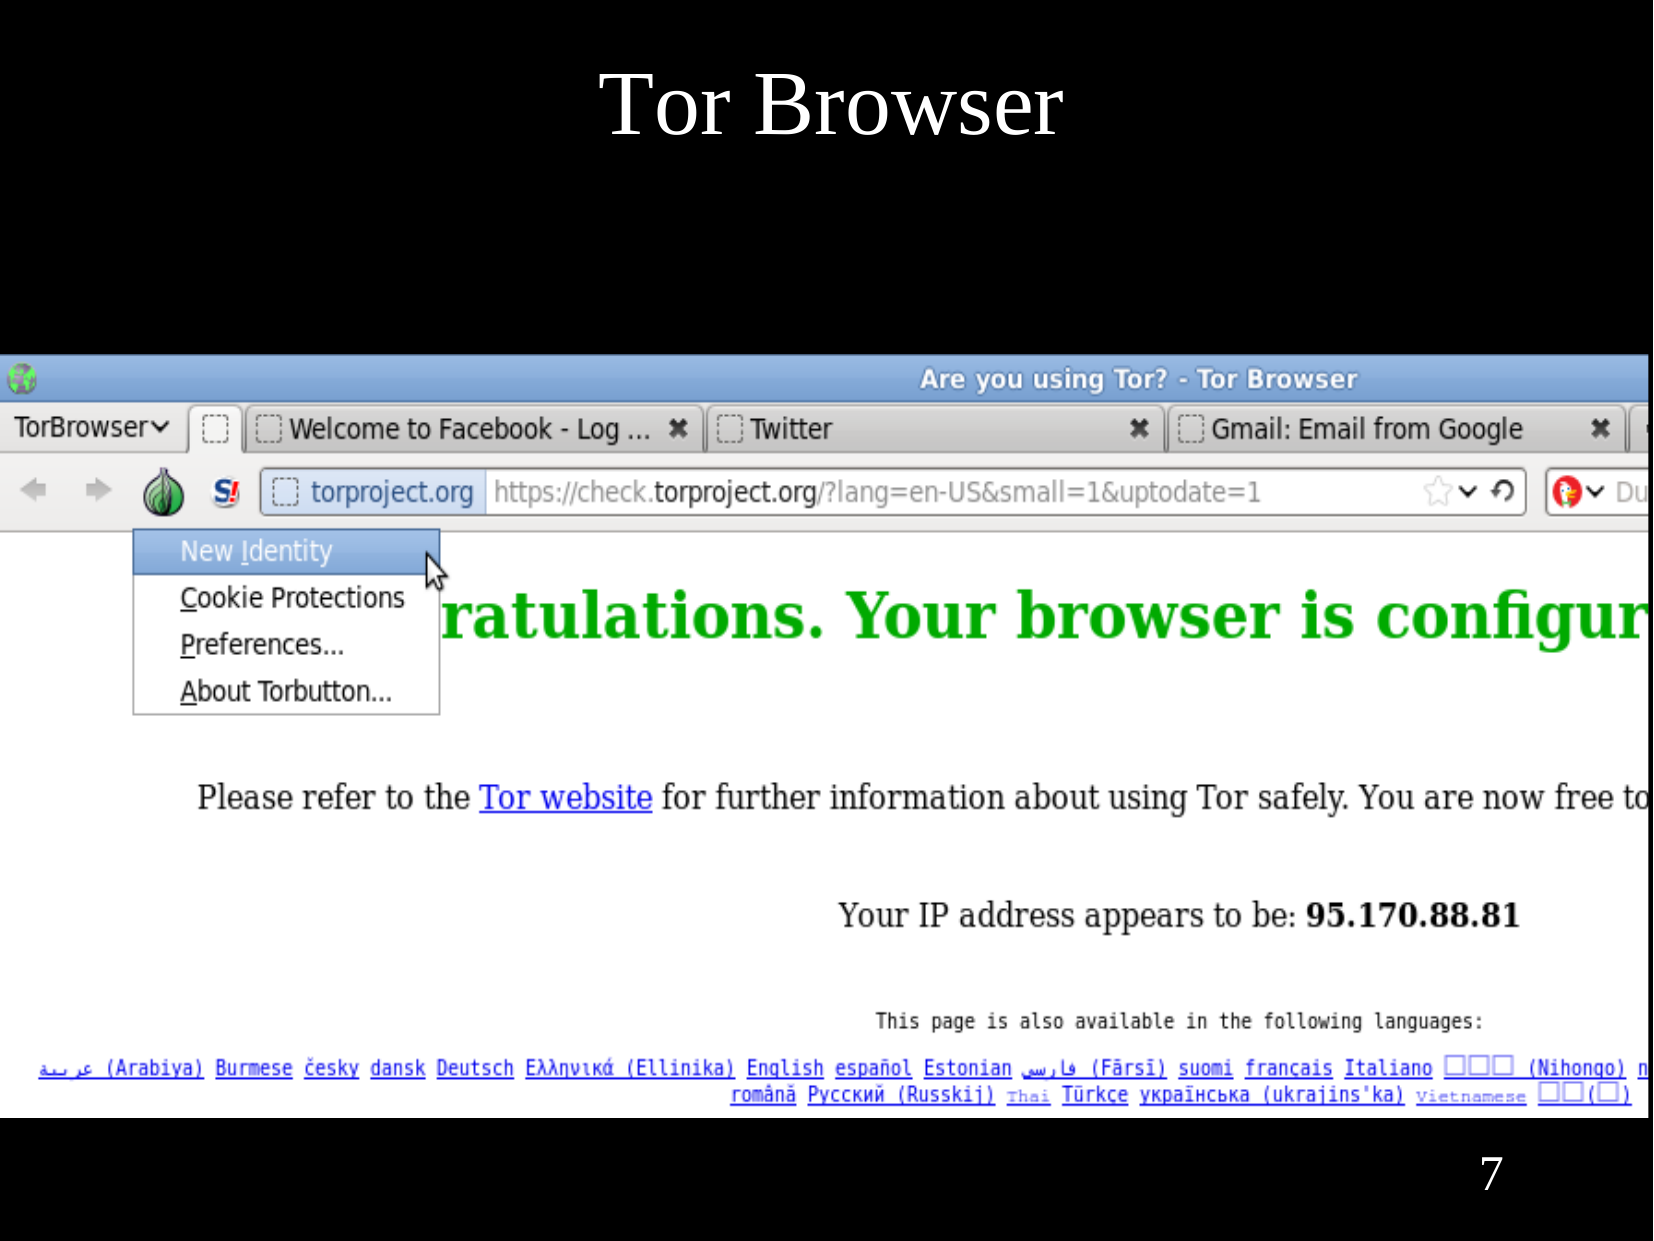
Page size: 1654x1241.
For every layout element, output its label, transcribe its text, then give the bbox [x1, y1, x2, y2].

picture [0, 354, 1649, 1118]
title Tor Browser [125, 0, 1538, 208]
